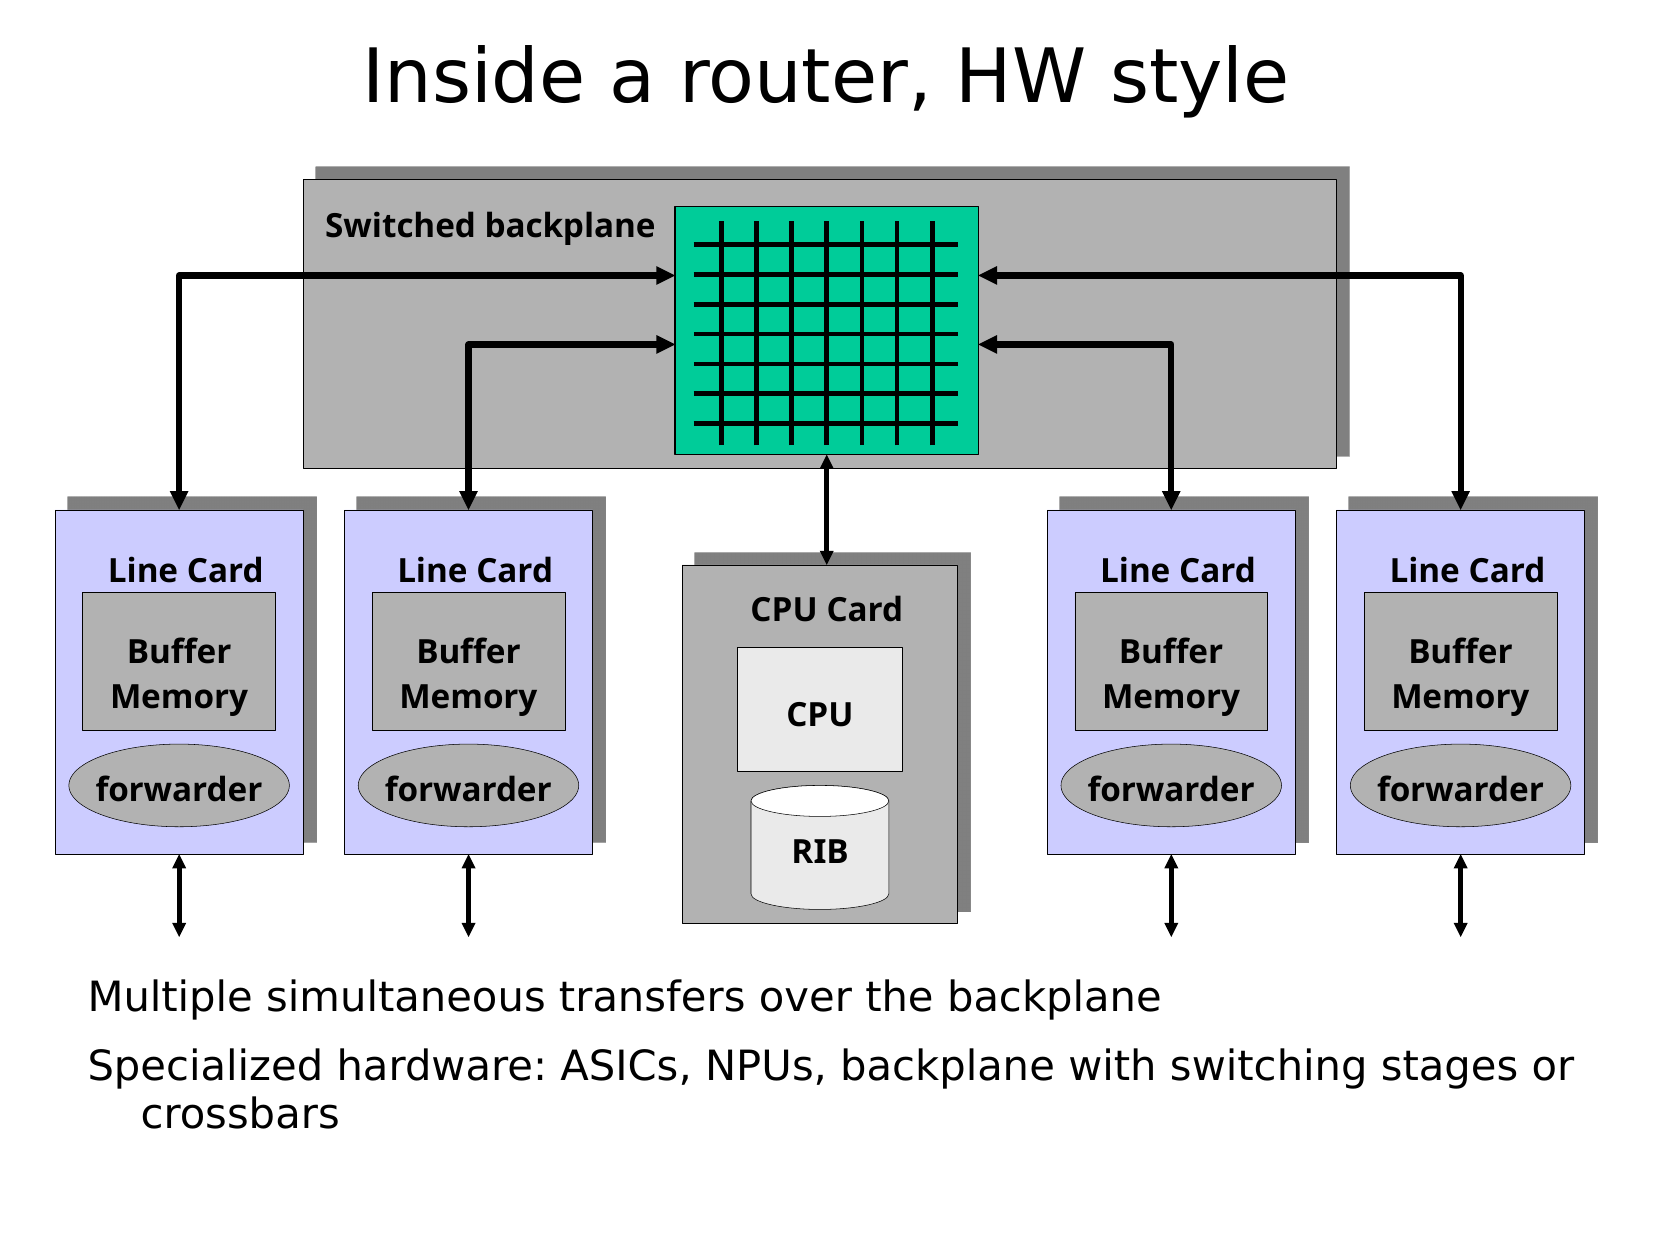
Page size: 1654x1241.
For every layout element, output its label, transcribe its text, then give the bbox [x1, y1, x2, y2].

text_box Line Card [1364, 539, 1571, 641]
text_box Line Card [1074, 539, 1282, 641]
title Inside a router, HW style [124, 0, 1530, 182]
text_box CPU Card [723, 578, 931, 681]
text_box forwarder [362, 758, 575, 813]
text_box Buffer Memory [1374, 620, 1547, 711]
text_box forwarder [72, 758, 286, 813]
text_box [472, 346, 826, 469]
list Multiple simultaneous transfers over the backplane Specialized hardware: ASICs, NPUs, backplane with switching stages or crossbars [55, 964, 1613, 1237]
text_box [303, 249, 675, 274]
text_box Switched backplane [300, 194, 682, 249]
text_box [303, 277, 675, 469]
text_box Buffer Memory [93, 620, 266, 711]
text_box [1336, 509, 1585, 855]
text_box CPU [768, 682, 872, 737]
text_box forwarder [1354, 758, 1567, 813]
text_box [55, 509, 304, 855]
text_box forwarder [1064, 758, 1278, 813]
text_box Line Card [82, 539, 290, 641]
text_box [1047, 509, 1296, 855]
text_box RIB [769, 820, 871, 875]
text_box Buffer Memory [382, 620, 555, 711]
text_box Buffer Memory [1085, 620, 1258, 711]
text_box [344, 509, 593, 855]
text_box [682, 564, 958, 924]
text_box [828, 346, 1168, 469]
text_box Line Card [372, 539, 579, 641]
text_box [979, 277, 1337, 469]
text_box [303, 179, 1337, 274]
